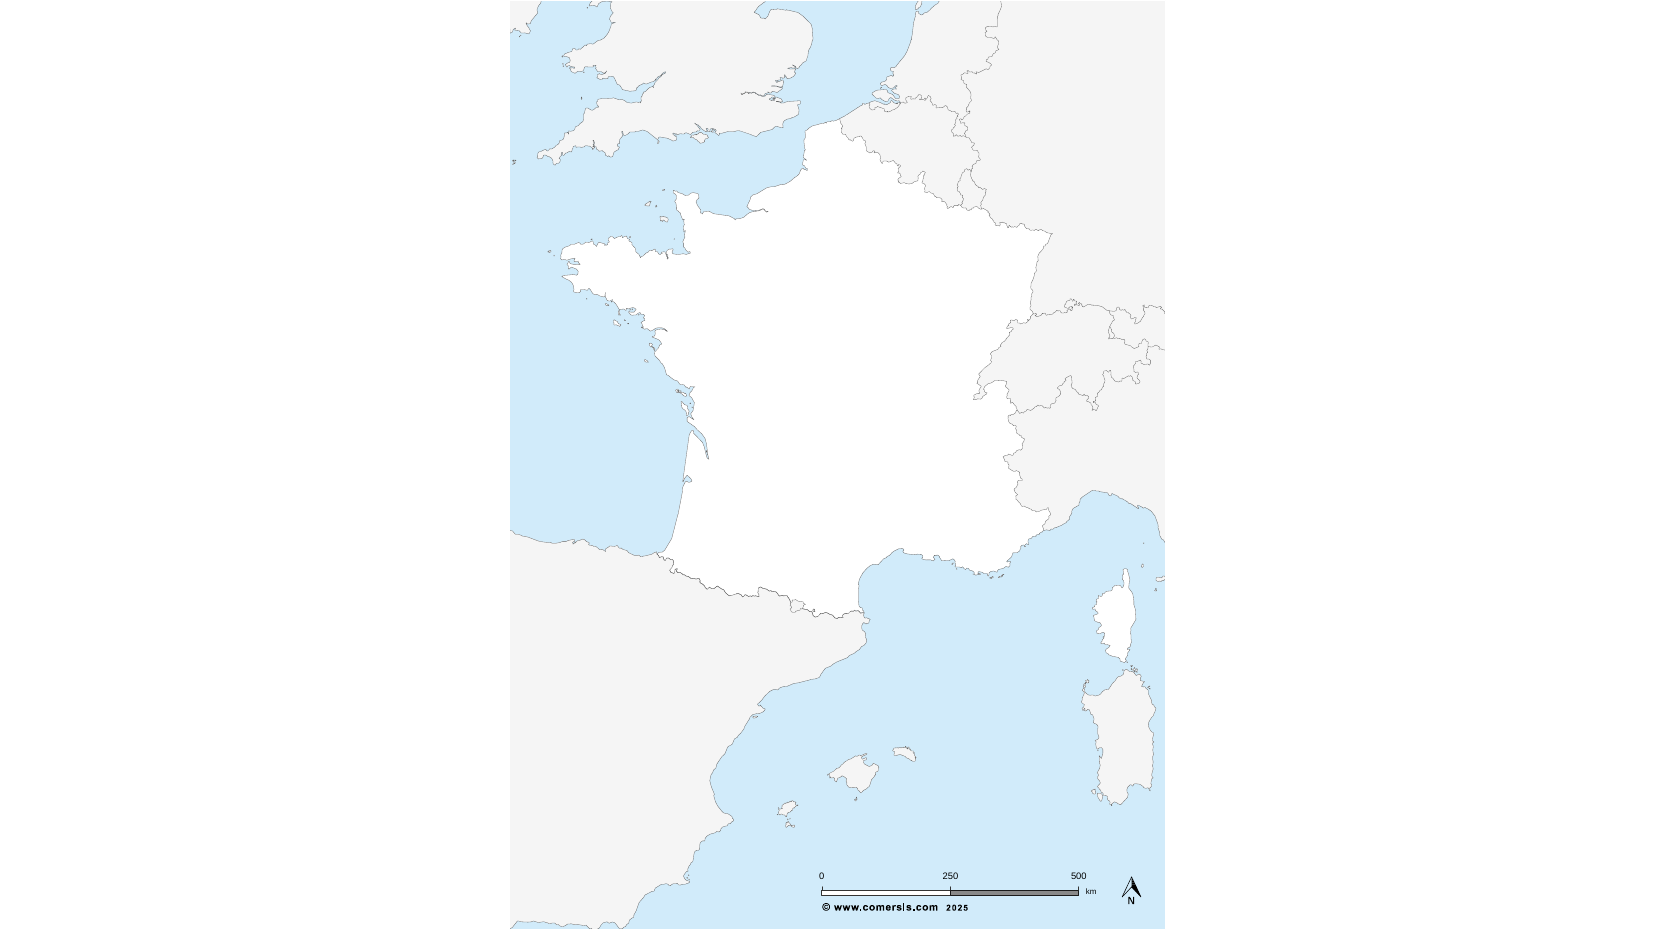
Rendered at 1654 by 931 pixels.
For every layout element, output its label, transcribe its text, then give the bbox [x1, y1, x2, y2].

text_box [510, 1, 1165, 929]
text_box 0 [819, 871, 825, 882]
text_box km [1085, 887, 1097, 897]
text_box 250 [942, 871, 959, 882]
text_box 500 [1070, 871, 1087, 882]
